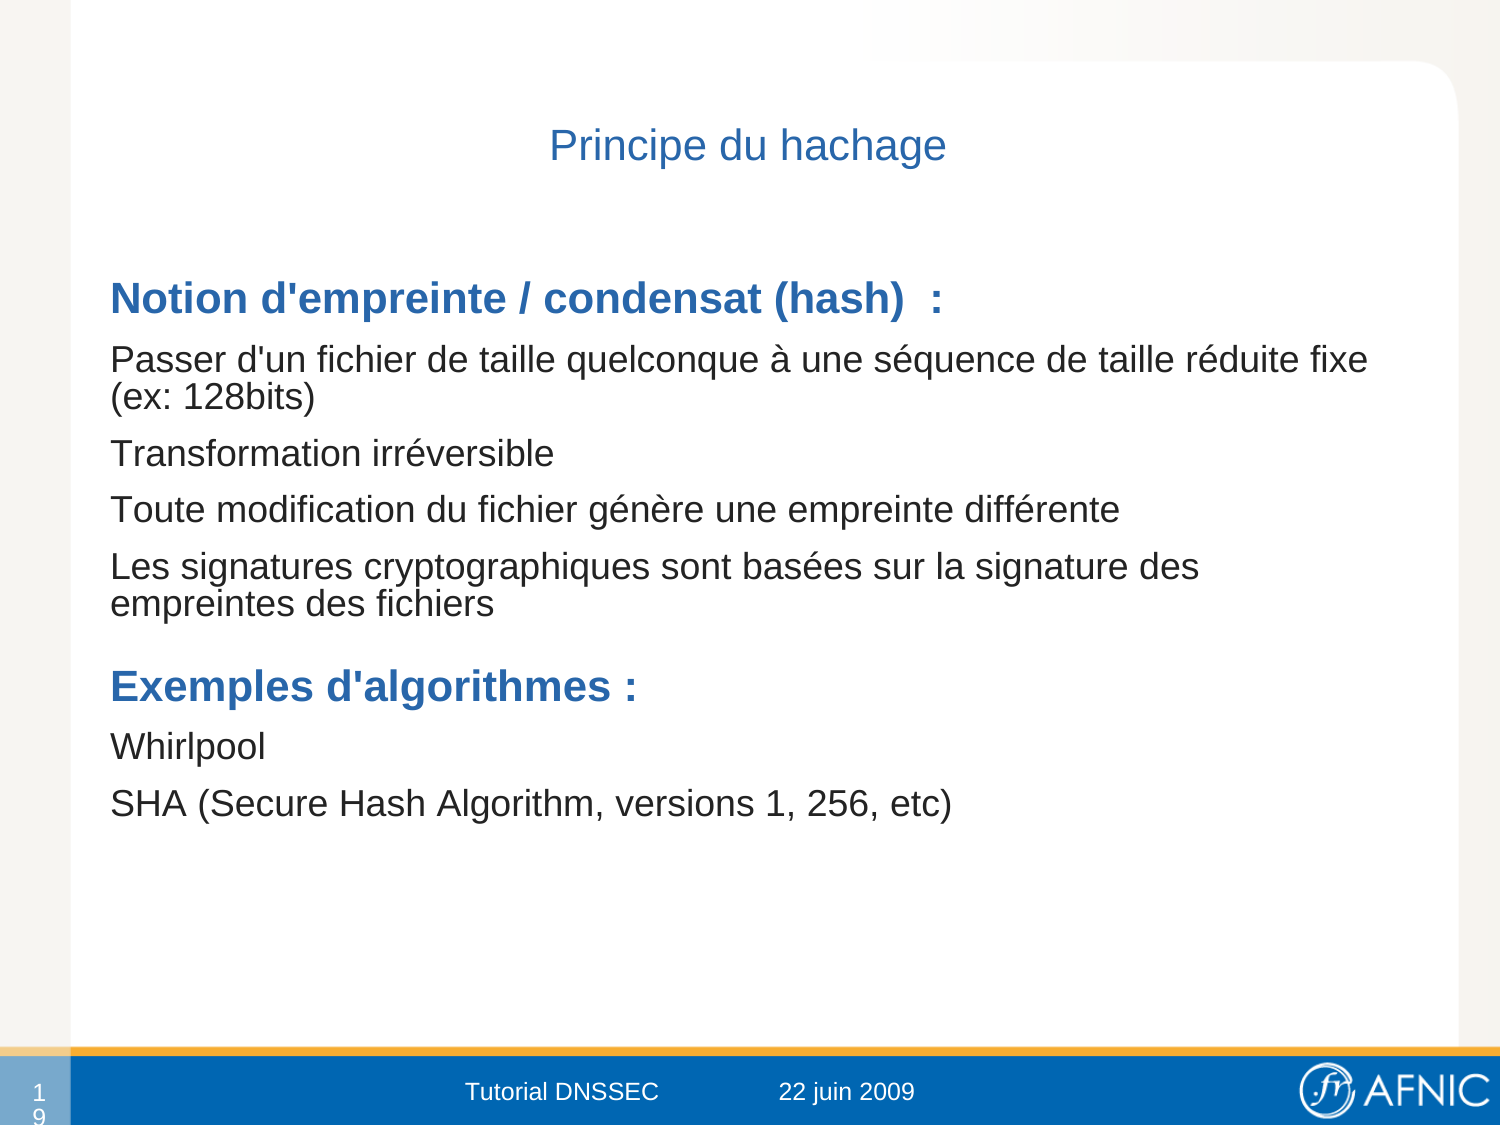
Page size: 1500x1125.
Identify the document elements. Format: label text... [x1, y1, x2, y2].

picture [0, 0, 1500, 1125]
title Principe du hachage [108, 48, 1389, 237]
list Notion d'empreinte / condensat (hash) : Passer d'un fichier de taille quelconque à une séquence de taille réduite fixe (ex: 128bits) Transformation irréversible Toute modification du fichier génère une empreinte différente Les signatures cryptographiques sont basées sur la signature des empreintes des fichiers Exemples d'algorithmes : Whirlpool SHA (Secure Hash Algorithm, versions 1, 256, etc) [110, 265, 1391, 975]
picture [35, 1110, 42, 1118]
